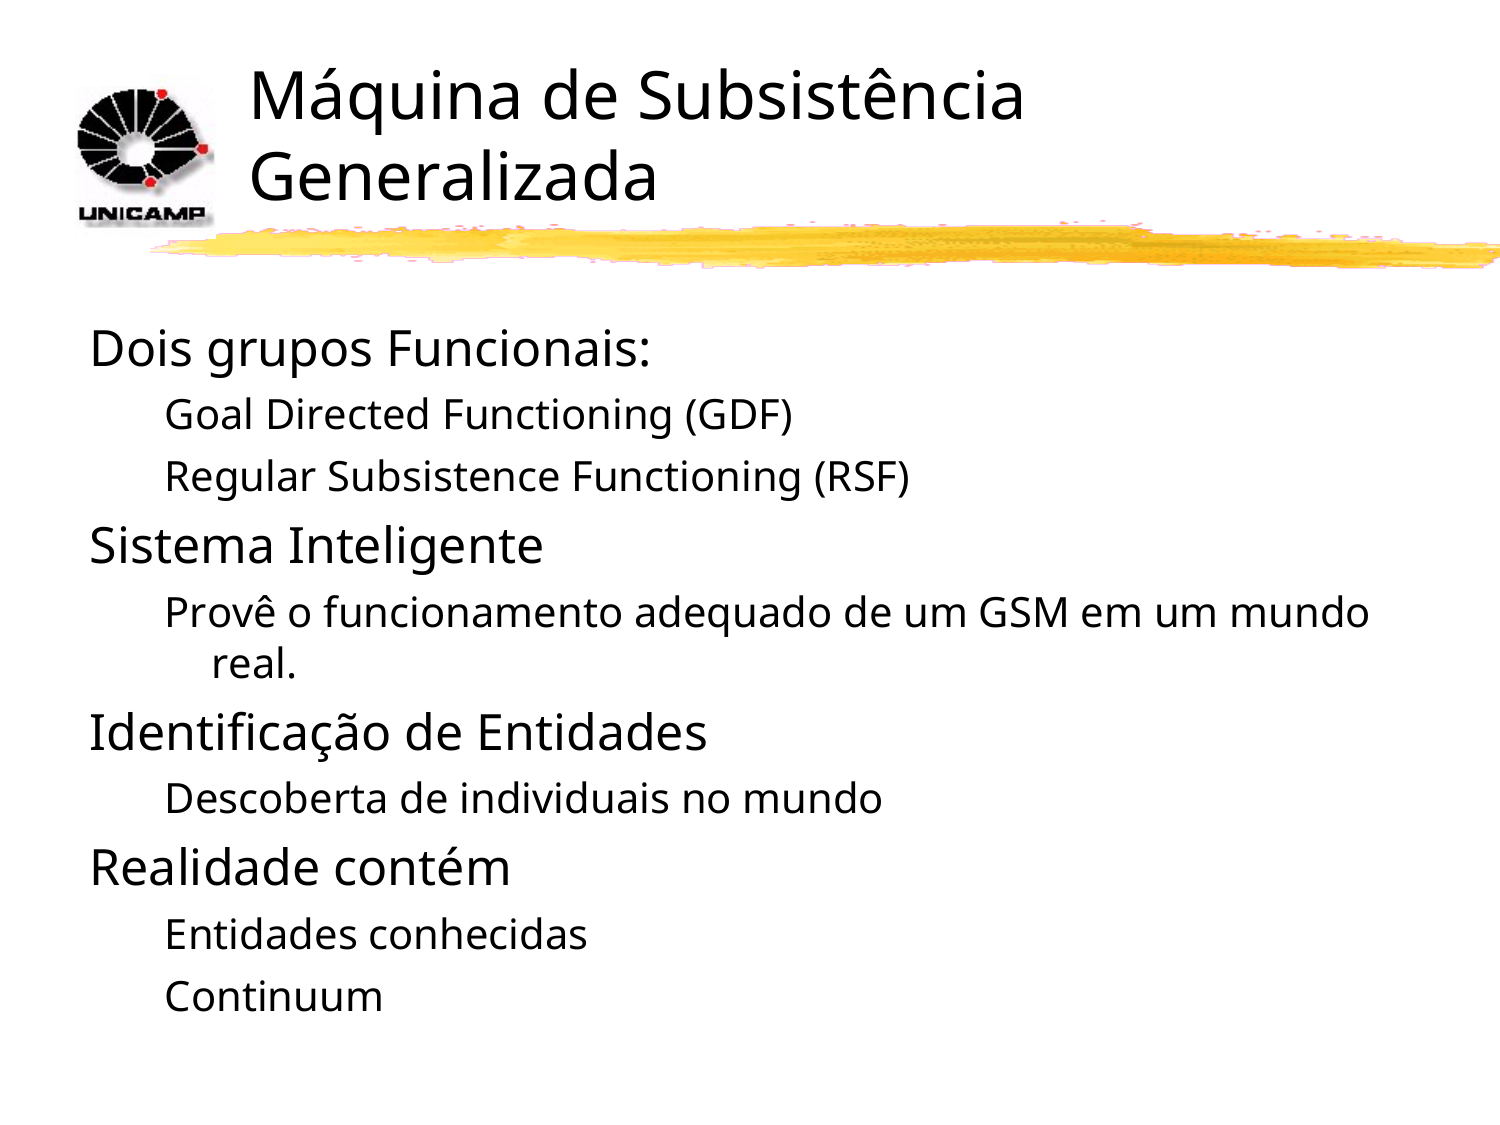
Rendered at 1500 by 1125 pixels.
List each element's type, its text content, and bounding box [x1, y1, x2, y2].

picture [75, 74, 1500, 279]
title Máquina de Subsistência Generalizada [233, 37, 1434, 225]
list Dois grupos Funcionais: Goal Directed Functioning (GDF) Regular Subsistence Functioning (RSF) Sistema Inteligente Provê o funcionamento adequado de um GSM em um mundo real. Identificação de Entidades Descoberta de individuais no mundo Realidade contém Entidades conhecidas Continuum [74, 309, 1417, 994]
